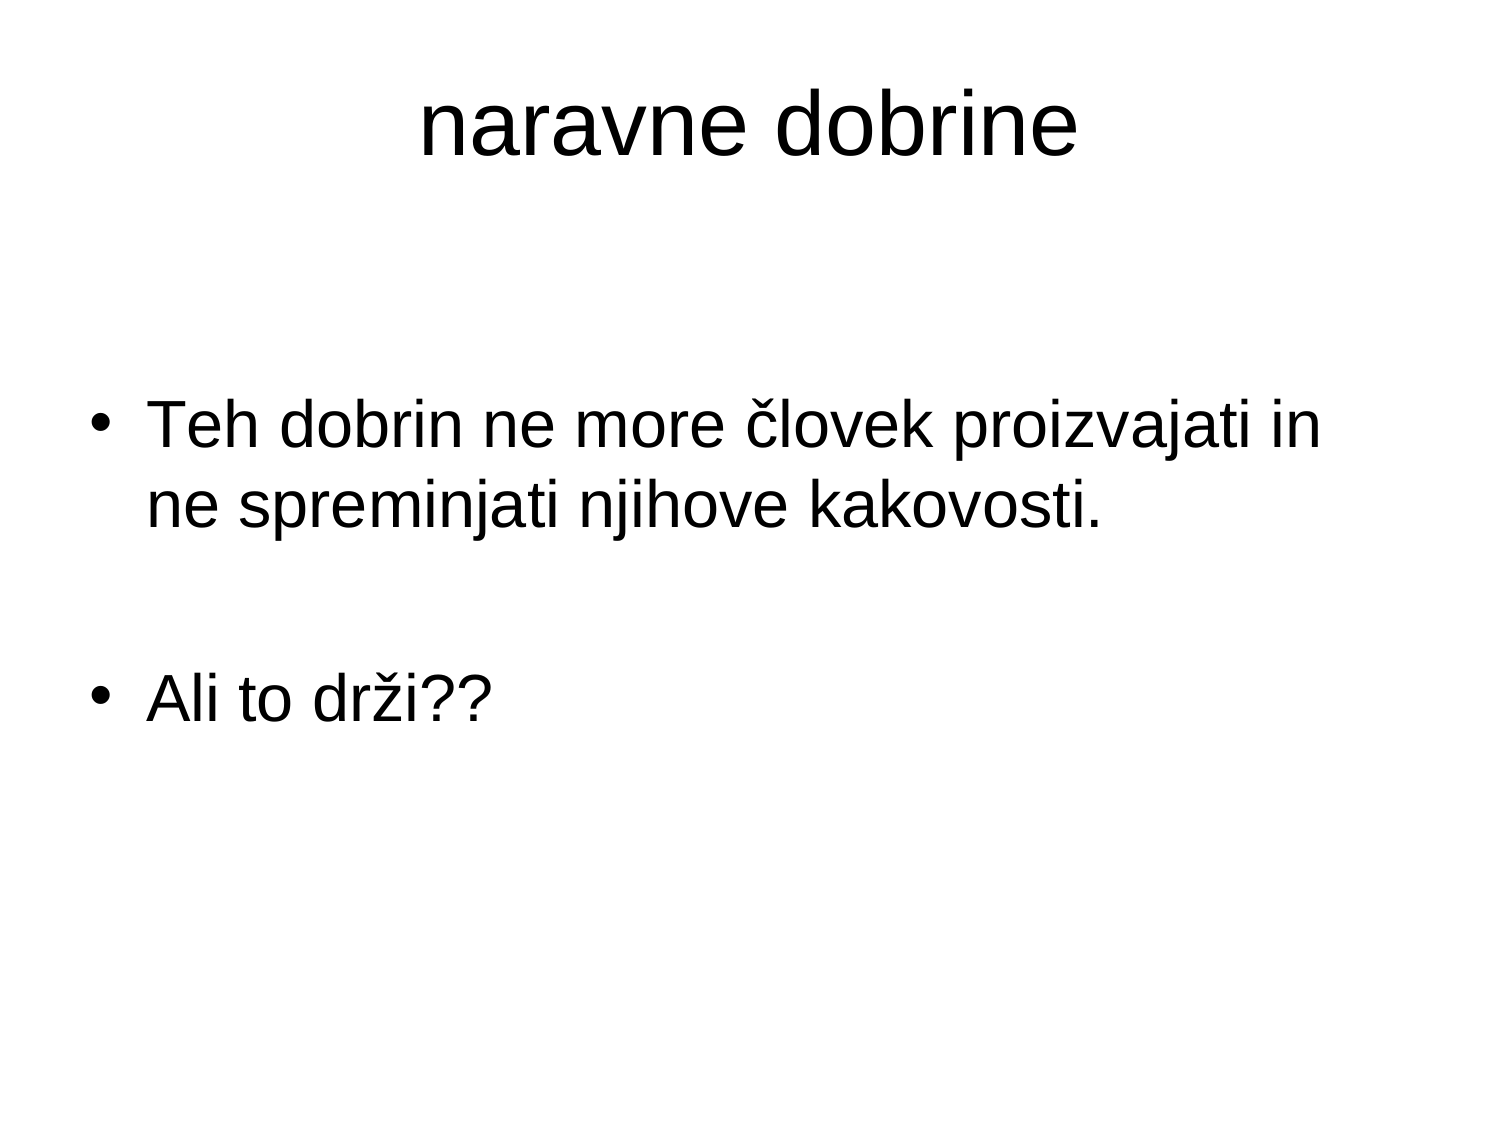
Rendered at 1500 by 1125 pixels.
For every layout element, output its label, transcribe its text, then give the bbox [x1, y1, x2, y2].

list Teh dobrin ne more človek proizvajati in ne spreminjati njihove kakovosti. Ali to drži?? [75, 373, 1426, 1005]
title naravne dobrine [75, 45, 1426, 303]
